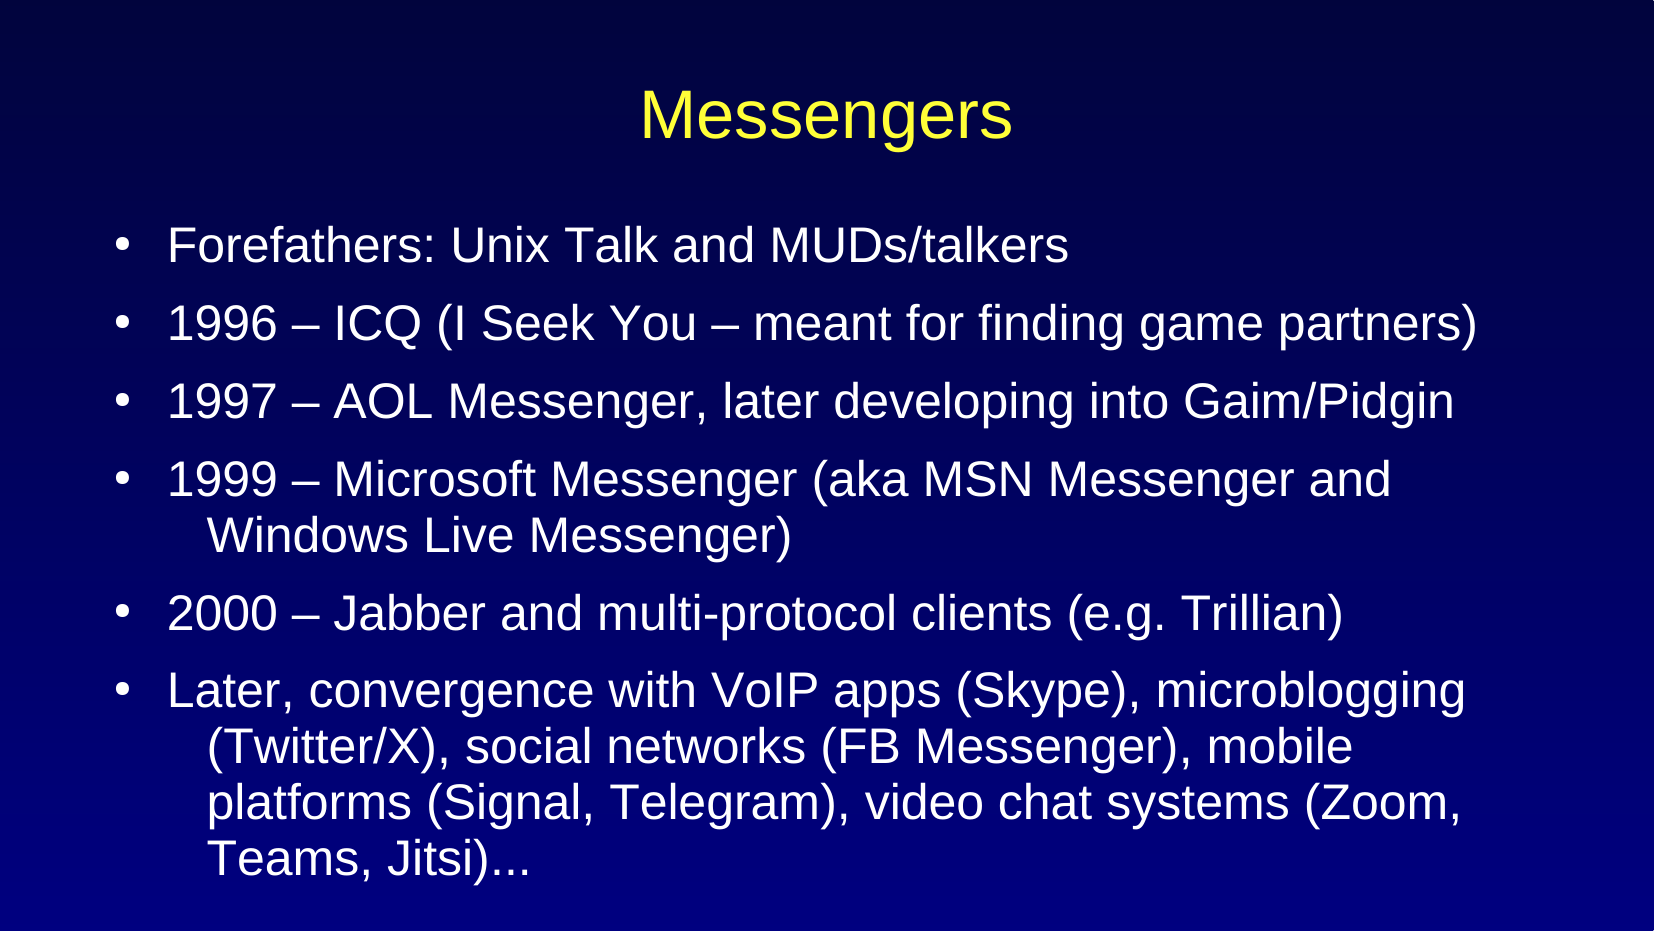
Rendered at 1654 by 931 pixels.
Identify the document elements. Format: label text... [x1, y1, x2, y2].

list Forefathers: Unix Talk and MUDs/talkers 1996 – ICQ (I Seek You – meant for finding game partners) 1997 – AOL Messenger, later developing into Gaim/Pidgin 1999 – Microsoft Messenger (aka MSN Messenger and Windows Live Messenger) 2000 – Jabber and multi-protocol clients (e.g. Trillian) Later, convergence with VoIP apps (Skype), microblogging (Twitter/X), social networks (FB Messenger), mobile platforms (Signal, Telegram), video chat systems (Zoom, Teams, Jitsi)... [82, 217, 1571, 886]
title Messengers [82, 37, 1571, 193]
